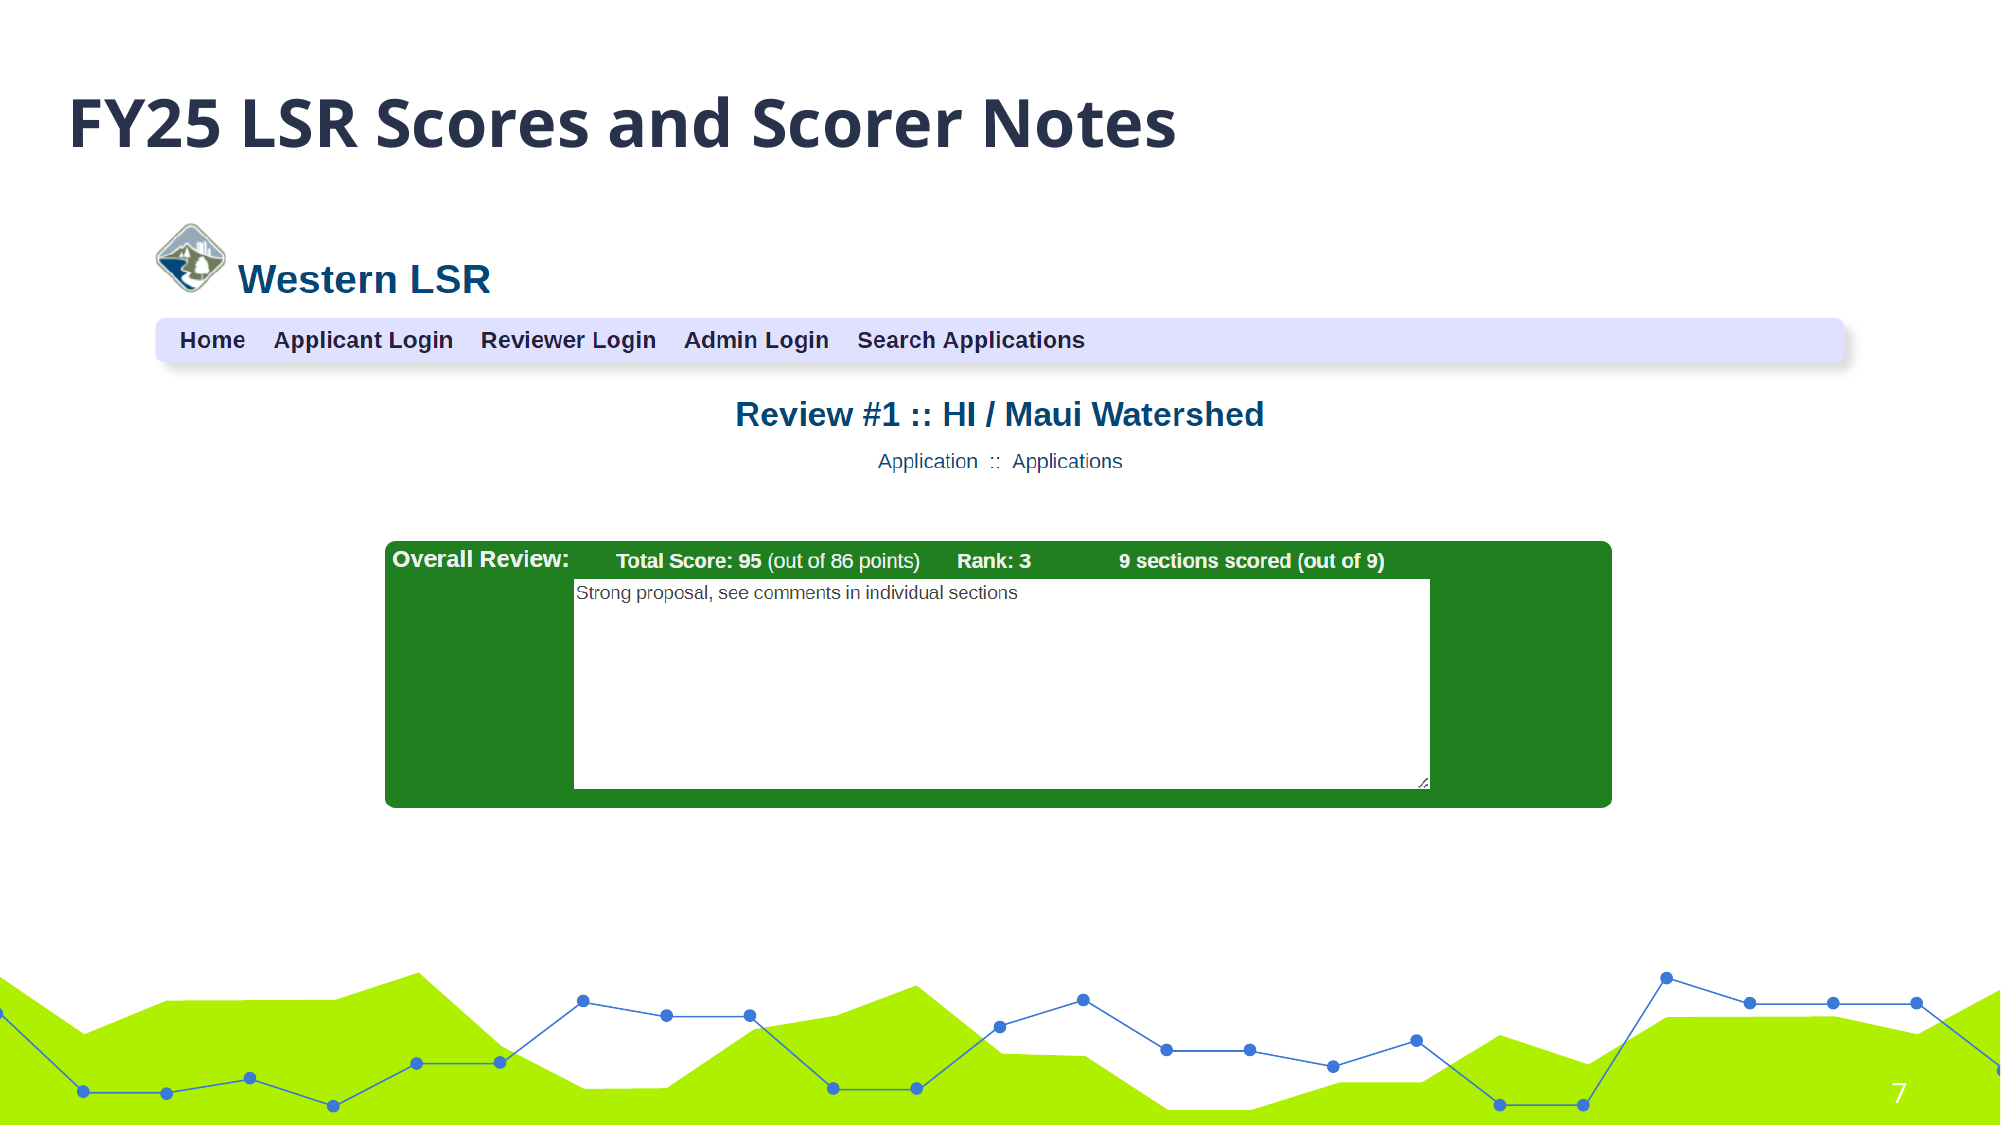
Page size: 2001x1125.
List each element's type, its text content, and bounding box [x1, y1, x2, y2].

picture [138, 219, 1862, 840]
slide_number 7 [1871, 1055, 1992, 1125]
title FY25 LSR Scores and Scorer Notes [47, 60, 1808, 157]
